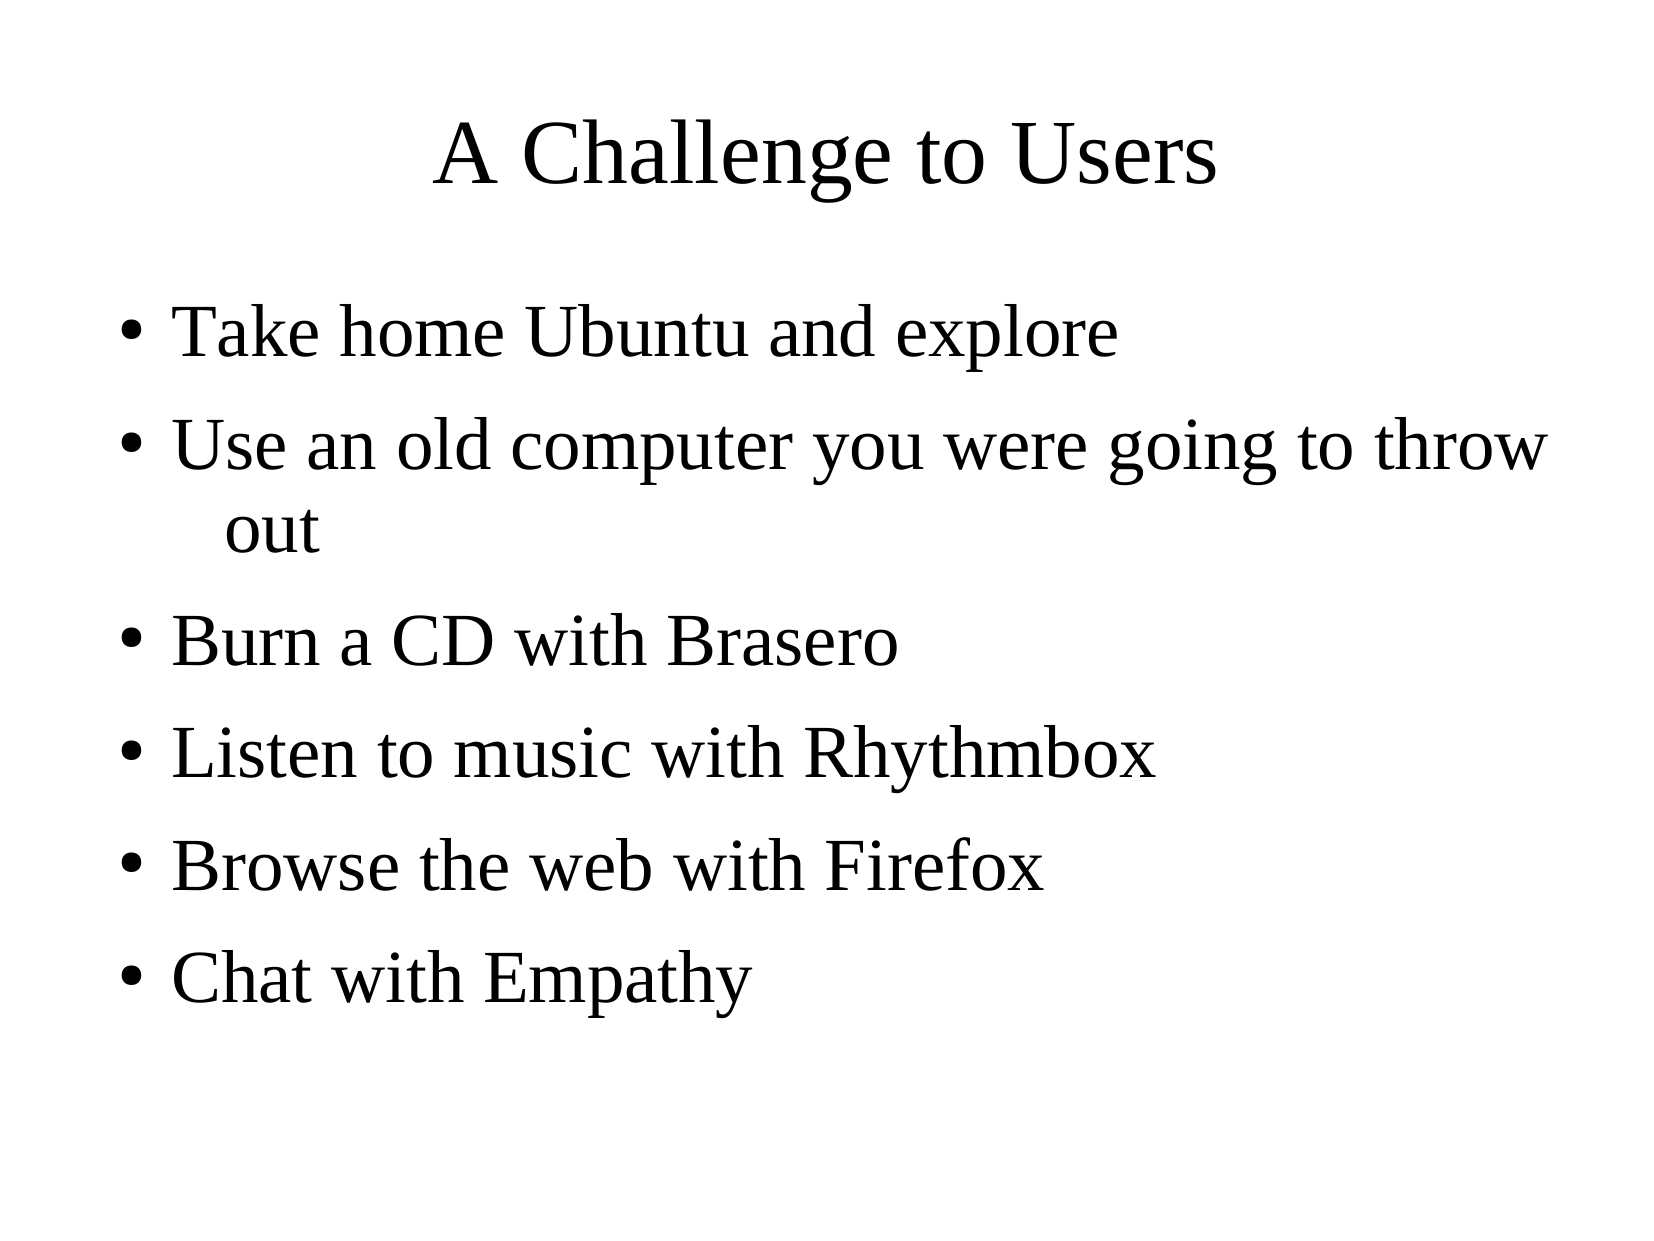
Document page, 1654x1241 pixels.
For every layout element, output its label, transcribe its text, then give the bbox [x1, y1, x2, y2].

list Take home Ubuntu and explore Use an old computer you were going to throw out Burn a CD with Brasero Listen to music with Rhythmbox Browse the web with Firefox Chat with Empathy [82, 290, 1571, 1094]
title A Challenge to Users [82, 49, 1571, 257]
